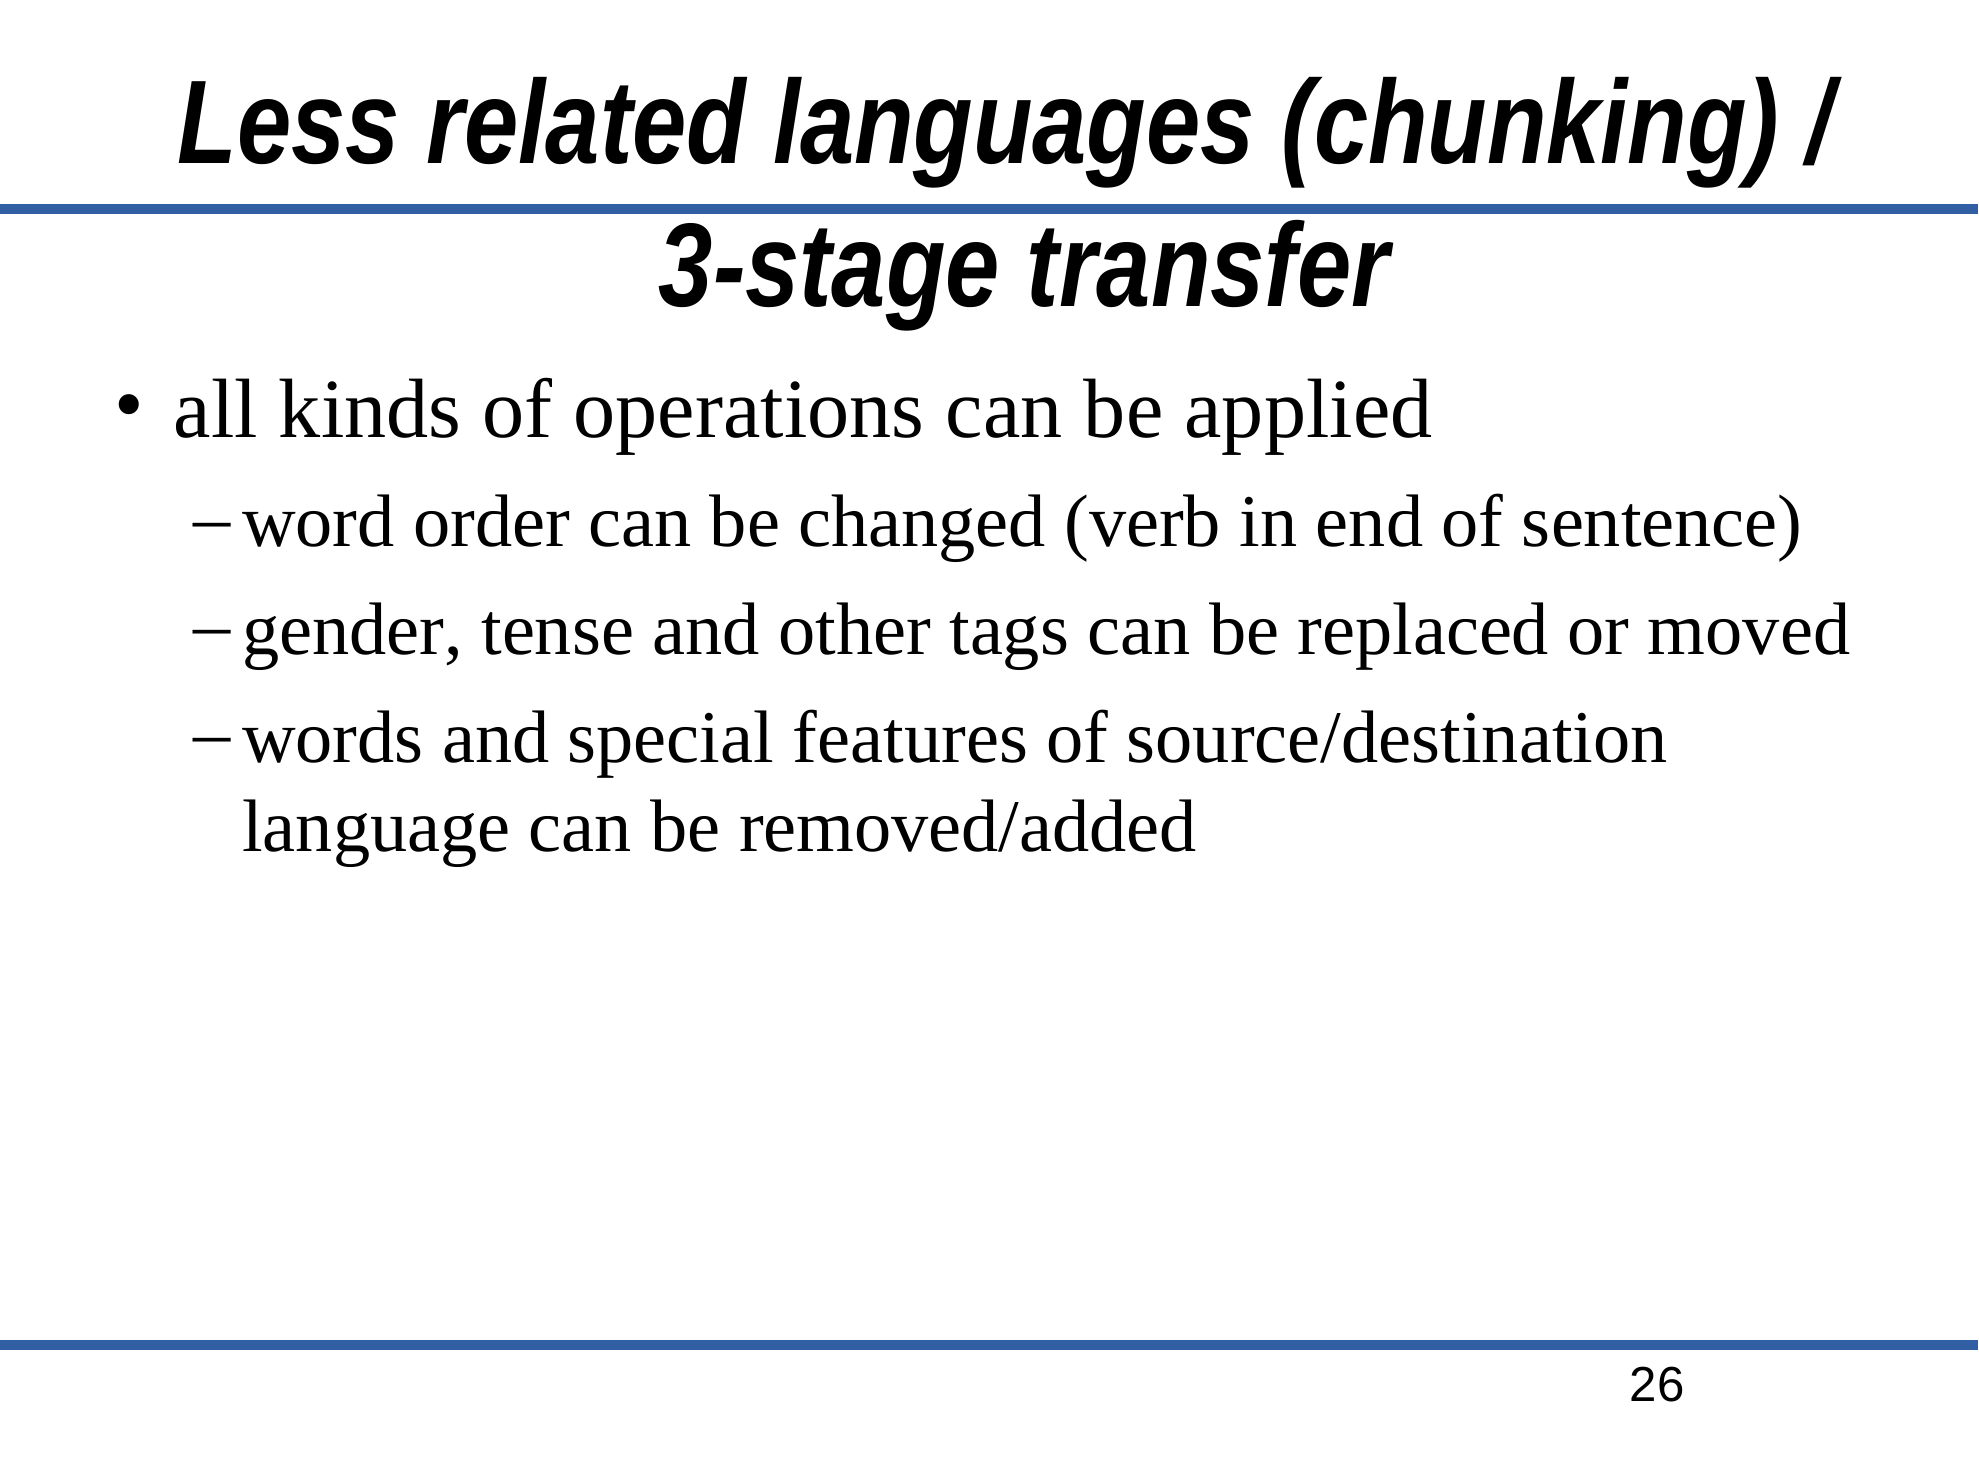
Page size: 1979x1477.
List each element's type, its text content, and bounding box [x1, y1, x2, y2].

title Less related languages (chunking) / 3-stage transfer [0, 37, 1979, 339]
list all kinds of operations can be applied word order can be changed (verb in end of sentence) gender, tense and other tags can be replaced or moved words and special features of source/destination language can be removed/added [98, 345, 1880, 1336]
